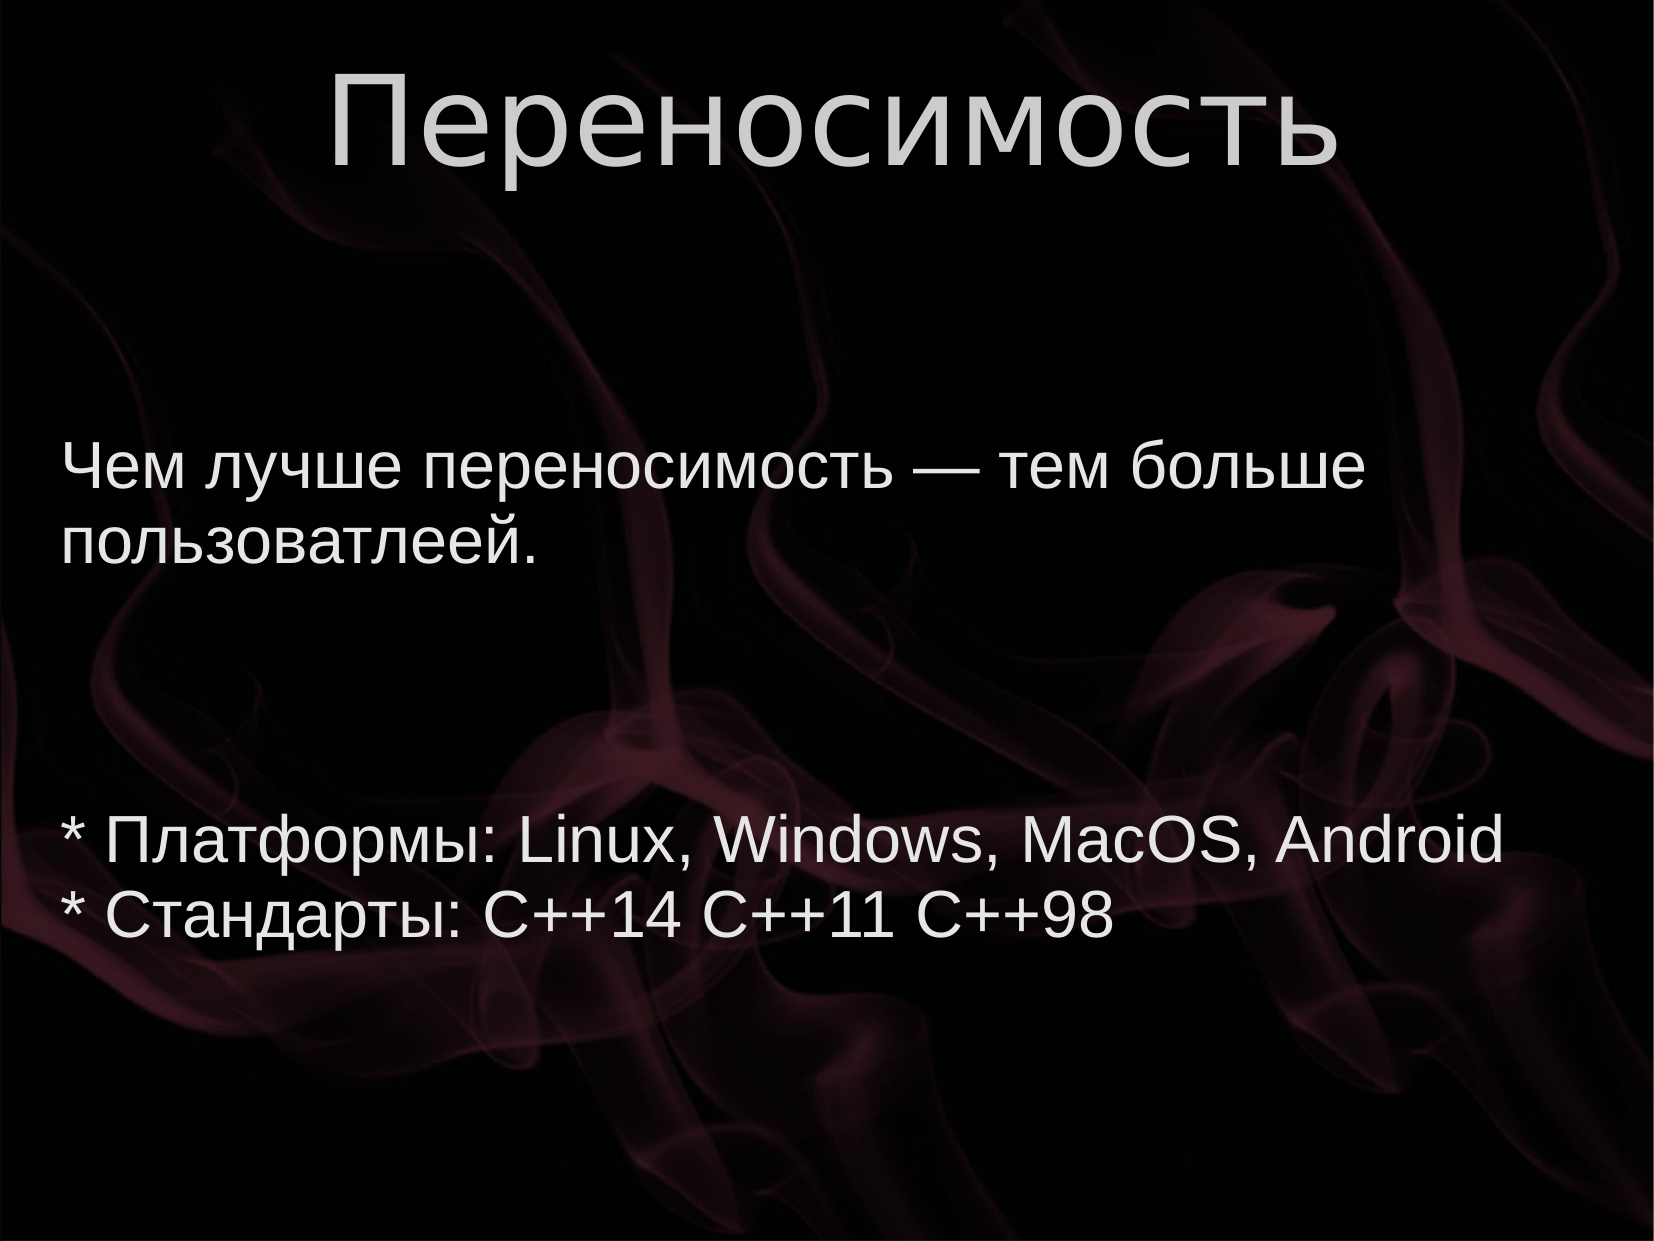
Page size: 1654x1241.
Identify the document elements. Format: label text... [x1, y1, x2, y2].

picture [0, 0, 1654, 1241]
subtitle Чем лучше переносимость — тем больше пользоватлеей. * Платформы: Linux, Windows, MacOS, Android * Стандарты: C++14 C++11 C++98 [60, 255, 1606, 1201]
title Переносимость [90, 45, 1579, 200]
